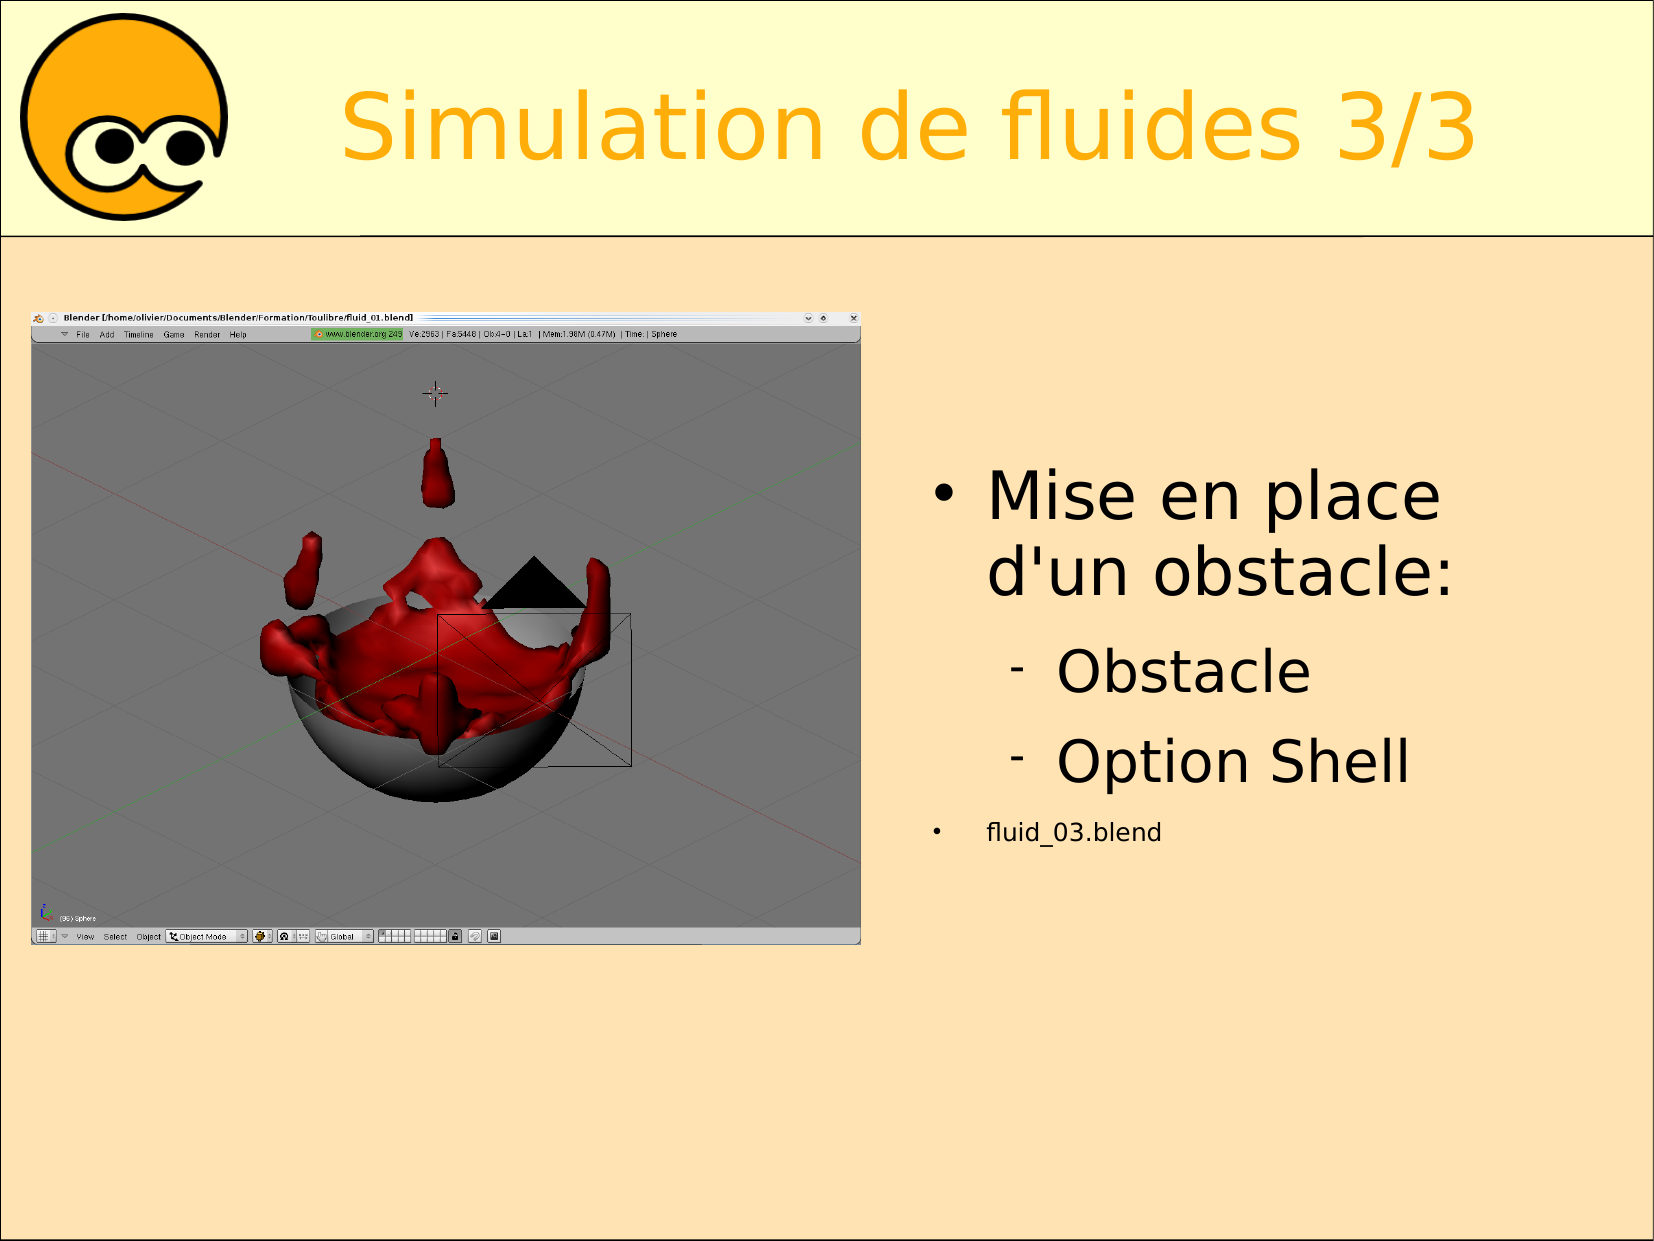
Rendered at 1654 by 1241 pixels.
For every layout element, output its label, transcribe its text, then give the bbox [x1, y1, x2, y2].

list Mise en place d'un obstacle: Obstacle Option Shell fluid_03.blend [915, 459, 1572, 850]
picture [20, 13, 228, 221]
picture [31, 312, 861, 945]
title Simulation de fluides 3/3 [252, 21, 1571, 235]
